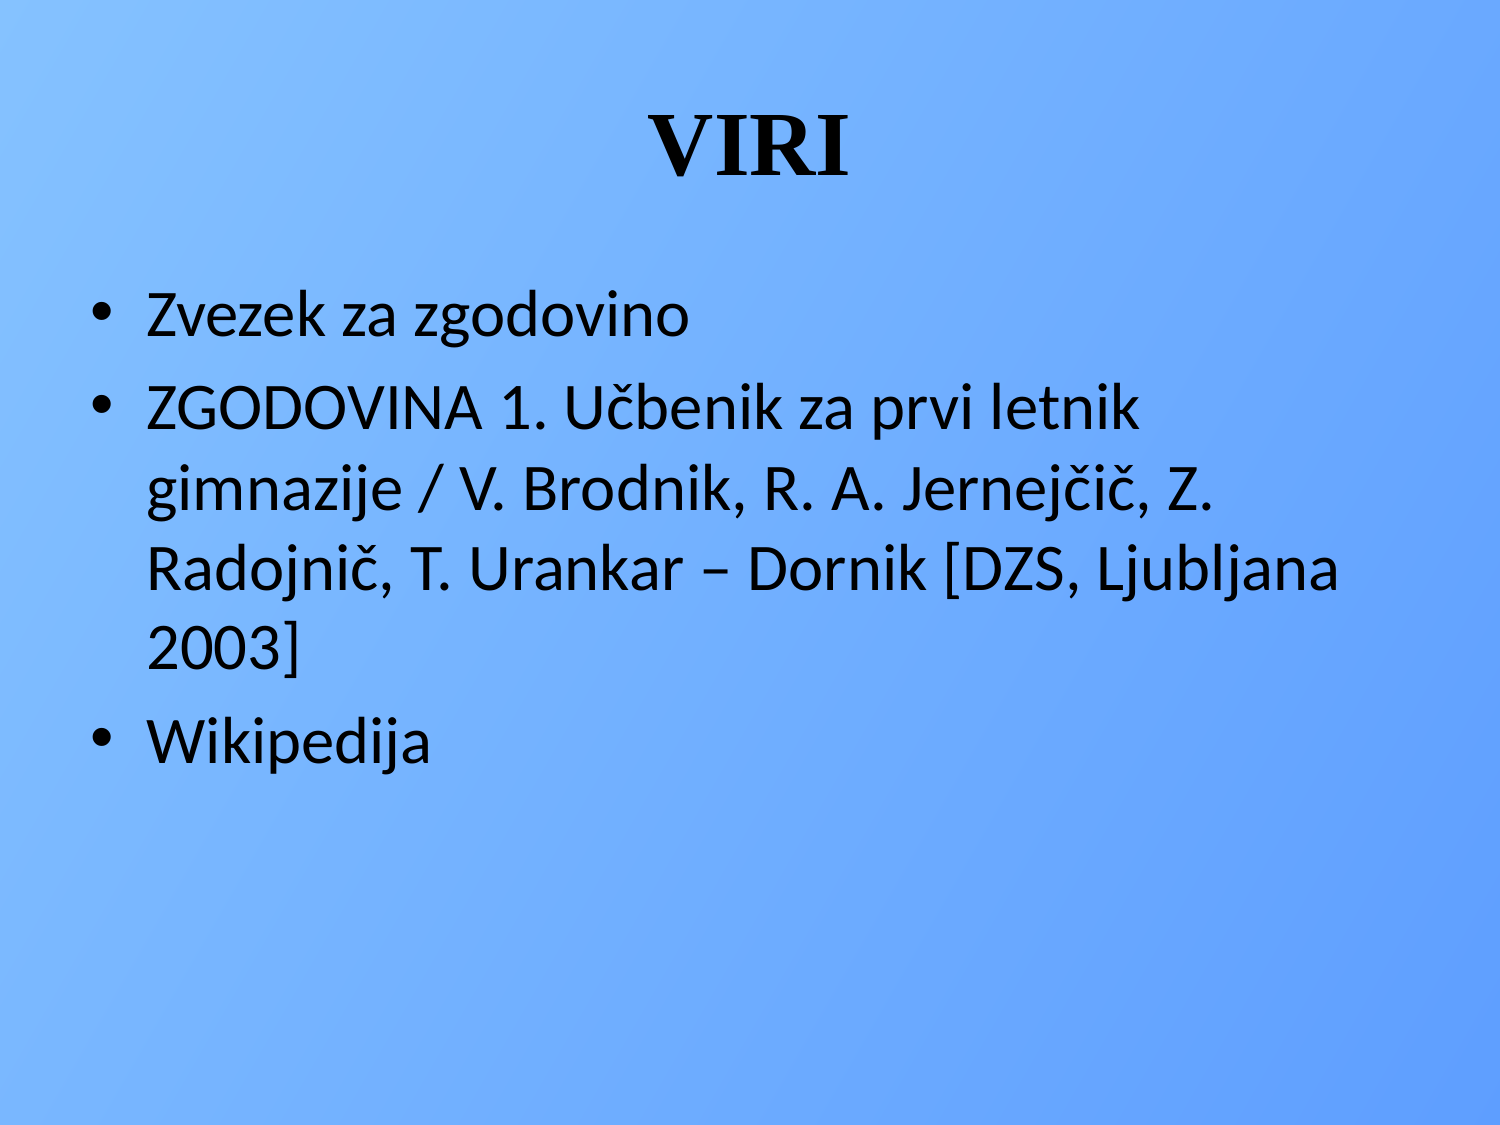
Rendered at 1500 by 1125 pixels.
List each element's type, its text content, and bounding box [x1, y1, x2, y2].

title VIRI [75, 45, 1425, 233]
list Zvezek za zgodovino ZGODOVINA 1. Učbenik za prvi letnik gimnazije / V. Brodnik, R. A. Jernejčič, Z. Radojnič, T. Urankar – Dornik [DZS, Ljubljana 2003] Wikipedija [75, 262, 1425, 1005]
